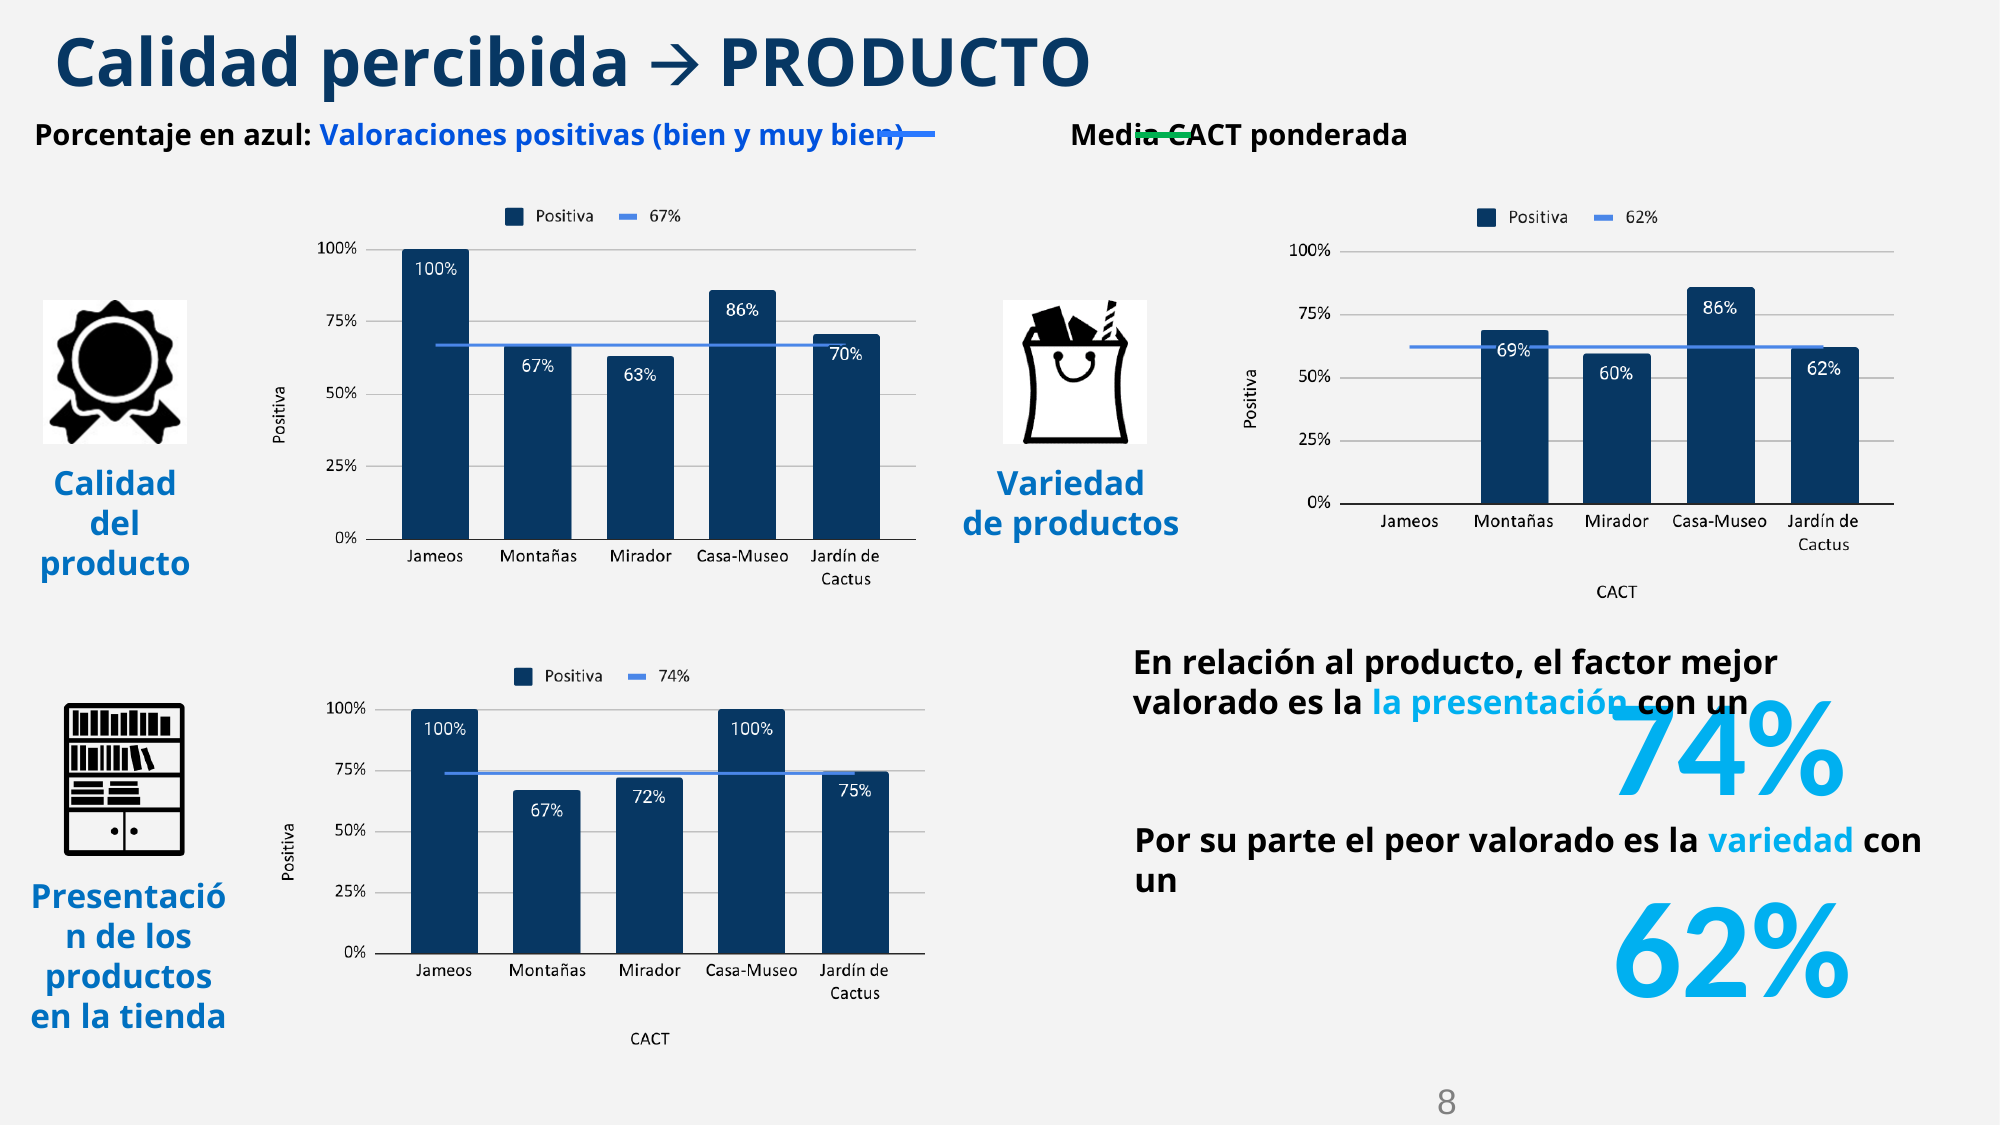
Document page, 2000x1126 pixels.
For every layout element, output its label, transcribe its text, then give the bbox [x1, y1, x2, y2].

picture [1003, 300, 1147, 444]
text_box <número> [1419, 1069, 1886, 1126]
picture [258, 646, 945, 1070]
text_box En relación al producto, el factor mejor valorado es la la presentación con un [1117, 633, 1924, 730]
text_box 74% [1592, 730, 1882, 812]
picture [47, 703, 201, 856]
text_box Variedad de productos [936, 454, 1211, 551]
text_box Calidad del producto [0, 454, 233, 551]
picture [249, 186, 936, 610]
text_box Presentación de los productos en la tienda [7, 867, 250, 1045]
text_box Por su parte el peor valorado es la variedad con un [1119, 812, 1953, 868]
text_box Porcentaje en azul: Valoraciones positivas (bien y muy bien) Media CACT ponderada [19, 109, 1988, 158]
text_box 62% [1597, 868, 1886, 1035]
picture [43, 300, 187, 444]
picture [1219, 186, 1915, 624]
text_box Calidad percibida 🡪 PRODUCTO [54, 0, 1126, 109]
